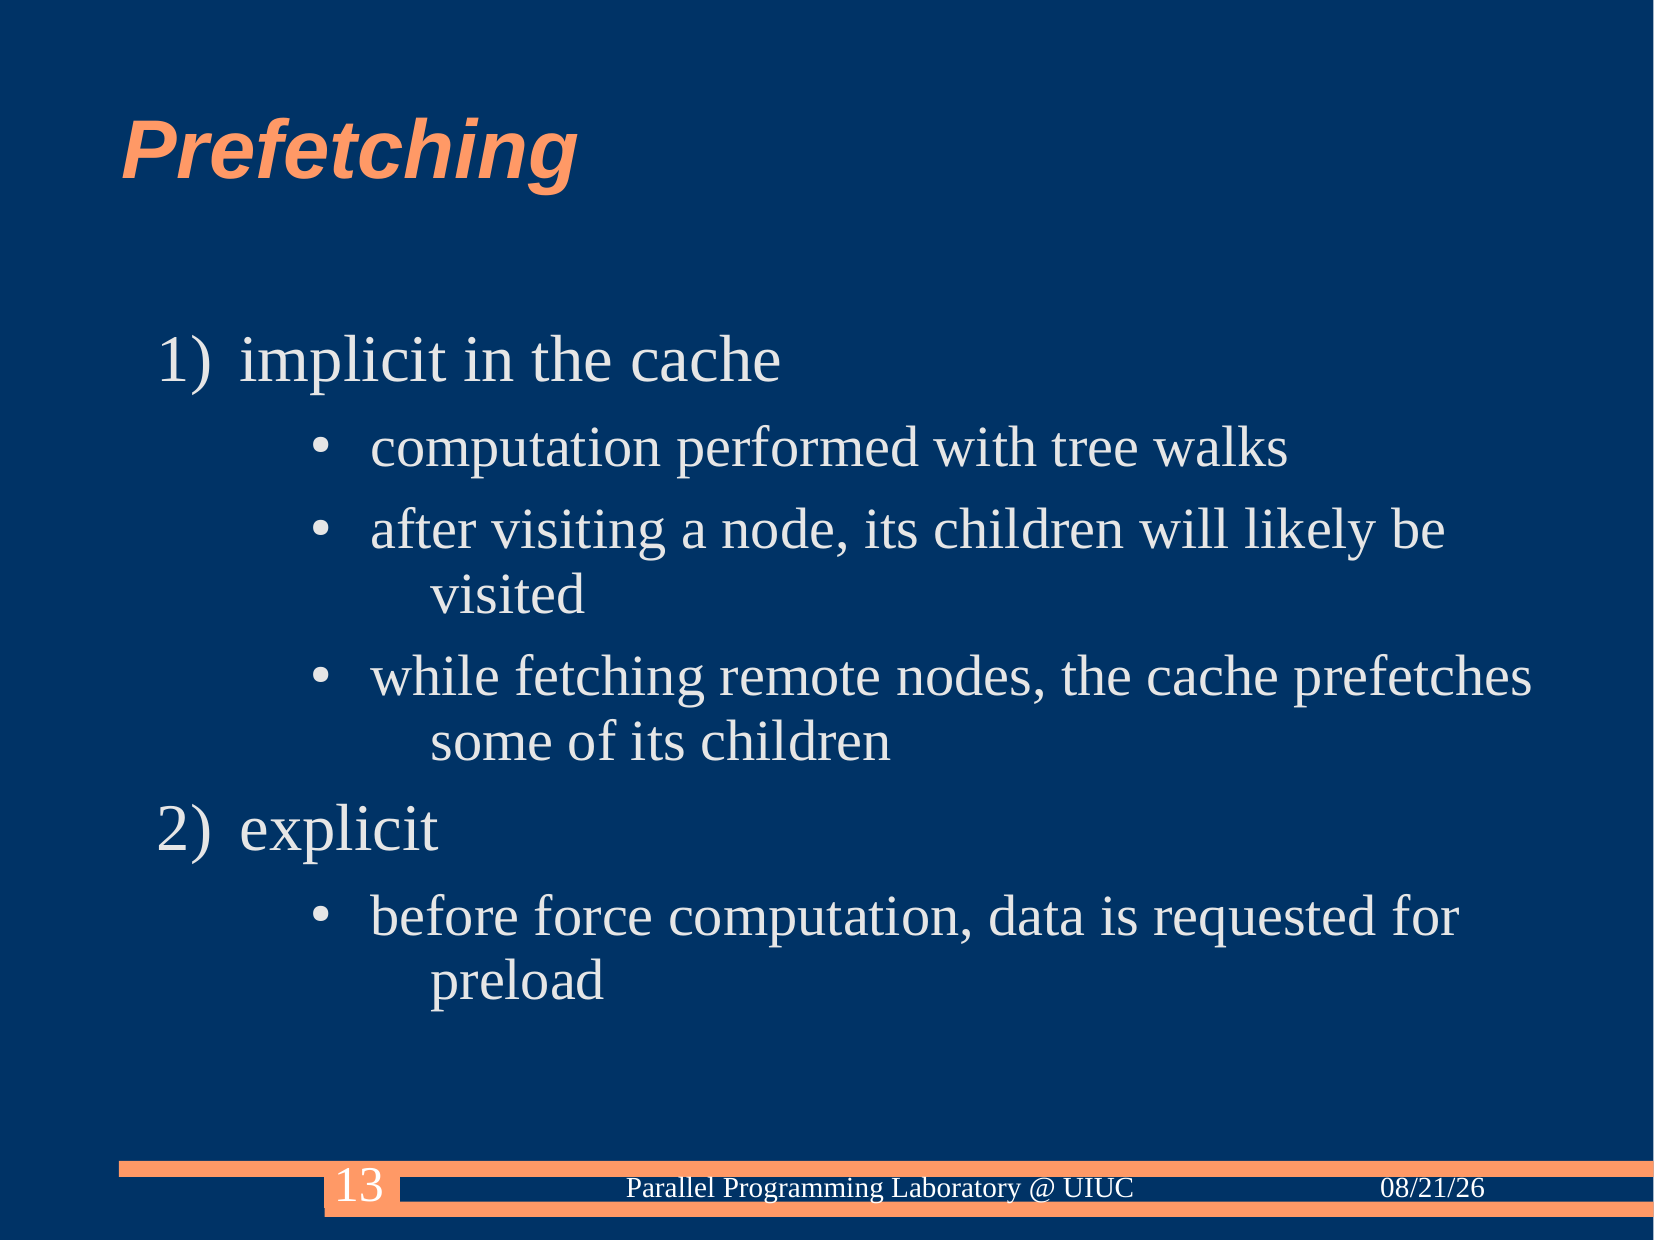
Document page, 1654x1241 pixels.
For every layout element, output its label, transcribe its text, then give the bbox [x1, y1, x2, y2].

title Prefetching [121, 46, 1534, 254]
list implicit in the cache computation performed with tree walks after visiting a node, its children will likely be visited while fetching remote nodes, the cache prefetches some of its children explicit before force computation, data is requested for preload [121, 322, 1561, 1133]
